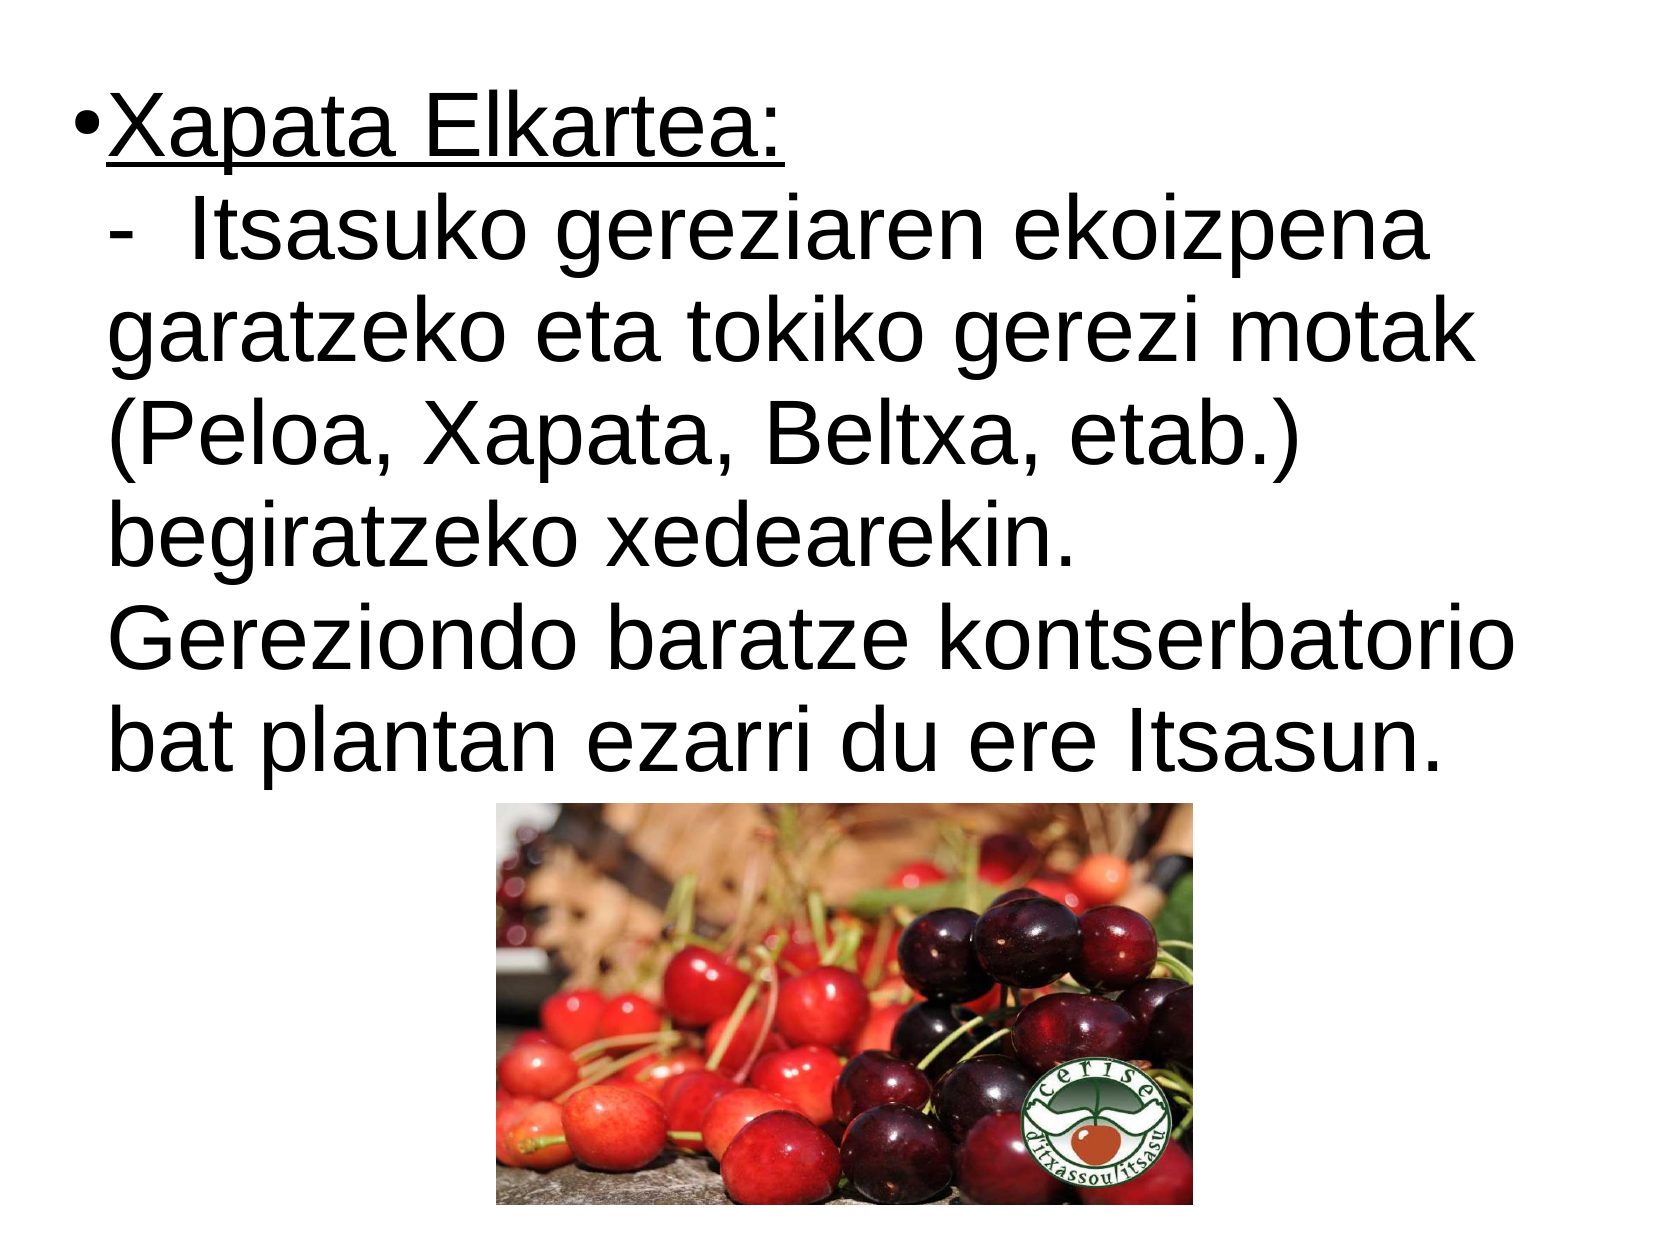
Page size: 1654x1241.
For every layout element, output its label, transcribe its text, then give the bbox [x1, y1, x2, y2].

picture [496, 803, 1193, 1205]
title Xapata Elkartea: - Itsasuko gereziaren ekoizpena garatzeko eta tokiko gerezi motak (Peloa, Xapata, Beltxa, etab.) begiratzeko xedearekin. Gereziondo baratze kontserbatorio bat plantan ezarri du ere Itsasun. [70, 73, 1559, 792]
